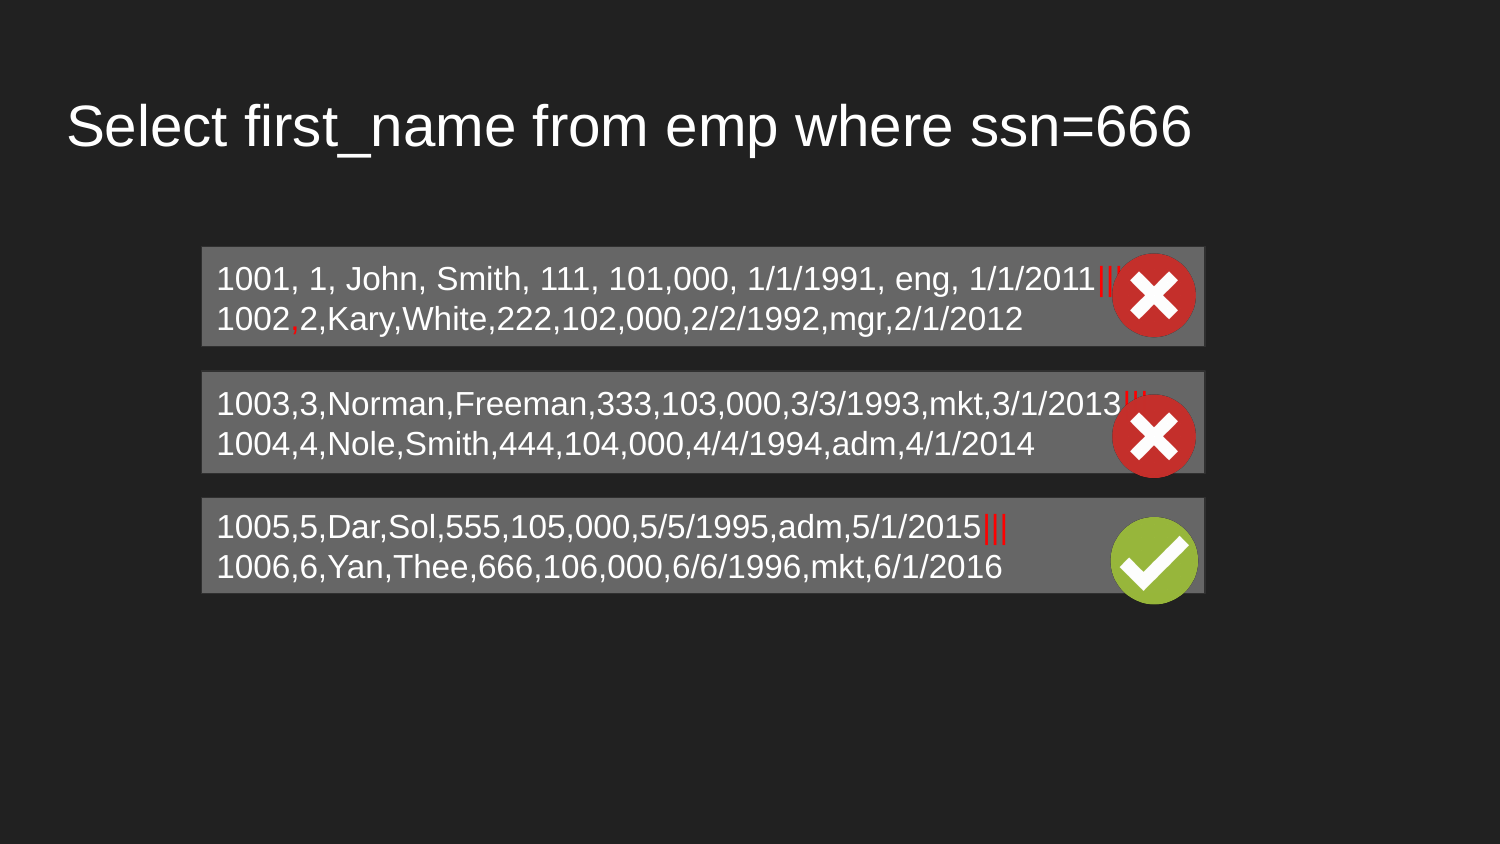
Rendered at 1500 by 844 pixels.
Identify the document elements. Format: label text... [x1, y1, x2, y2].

text_box 1003,3,Norman,Freeman,333,103,000,3/3/1993,mkt,3/1/2013||| 1004,4,Nole,Smith,444,104,000,4/4/1994,adm,4/1/2014 [201, 370, 1206, 474]
picture [1102, 243, 1206, 347]
picture [1102, 511, 1206, 615]
picture [1102, 384, 1206, 488]
text_box 1005,5,Dar,Sol,555,105,000,5/5/1995,adm,5/1/2015||| 1006,6,Yan,Thee,666,106,000,6/6/1996,mkt,6/1/2016 [201, 497, 1206, 594]
title Select first_name from emp where ssn=666 [51, 72, 1449, 167]
text_box 1001, 1, John, Smith, 111, 101,000, 1/1/1991, eng, 1/1/2011||| 1002,2,Kary,White,222,102,000,2/2/1992,mgr,2/1/2012 [201, 246, 1102, 347]
